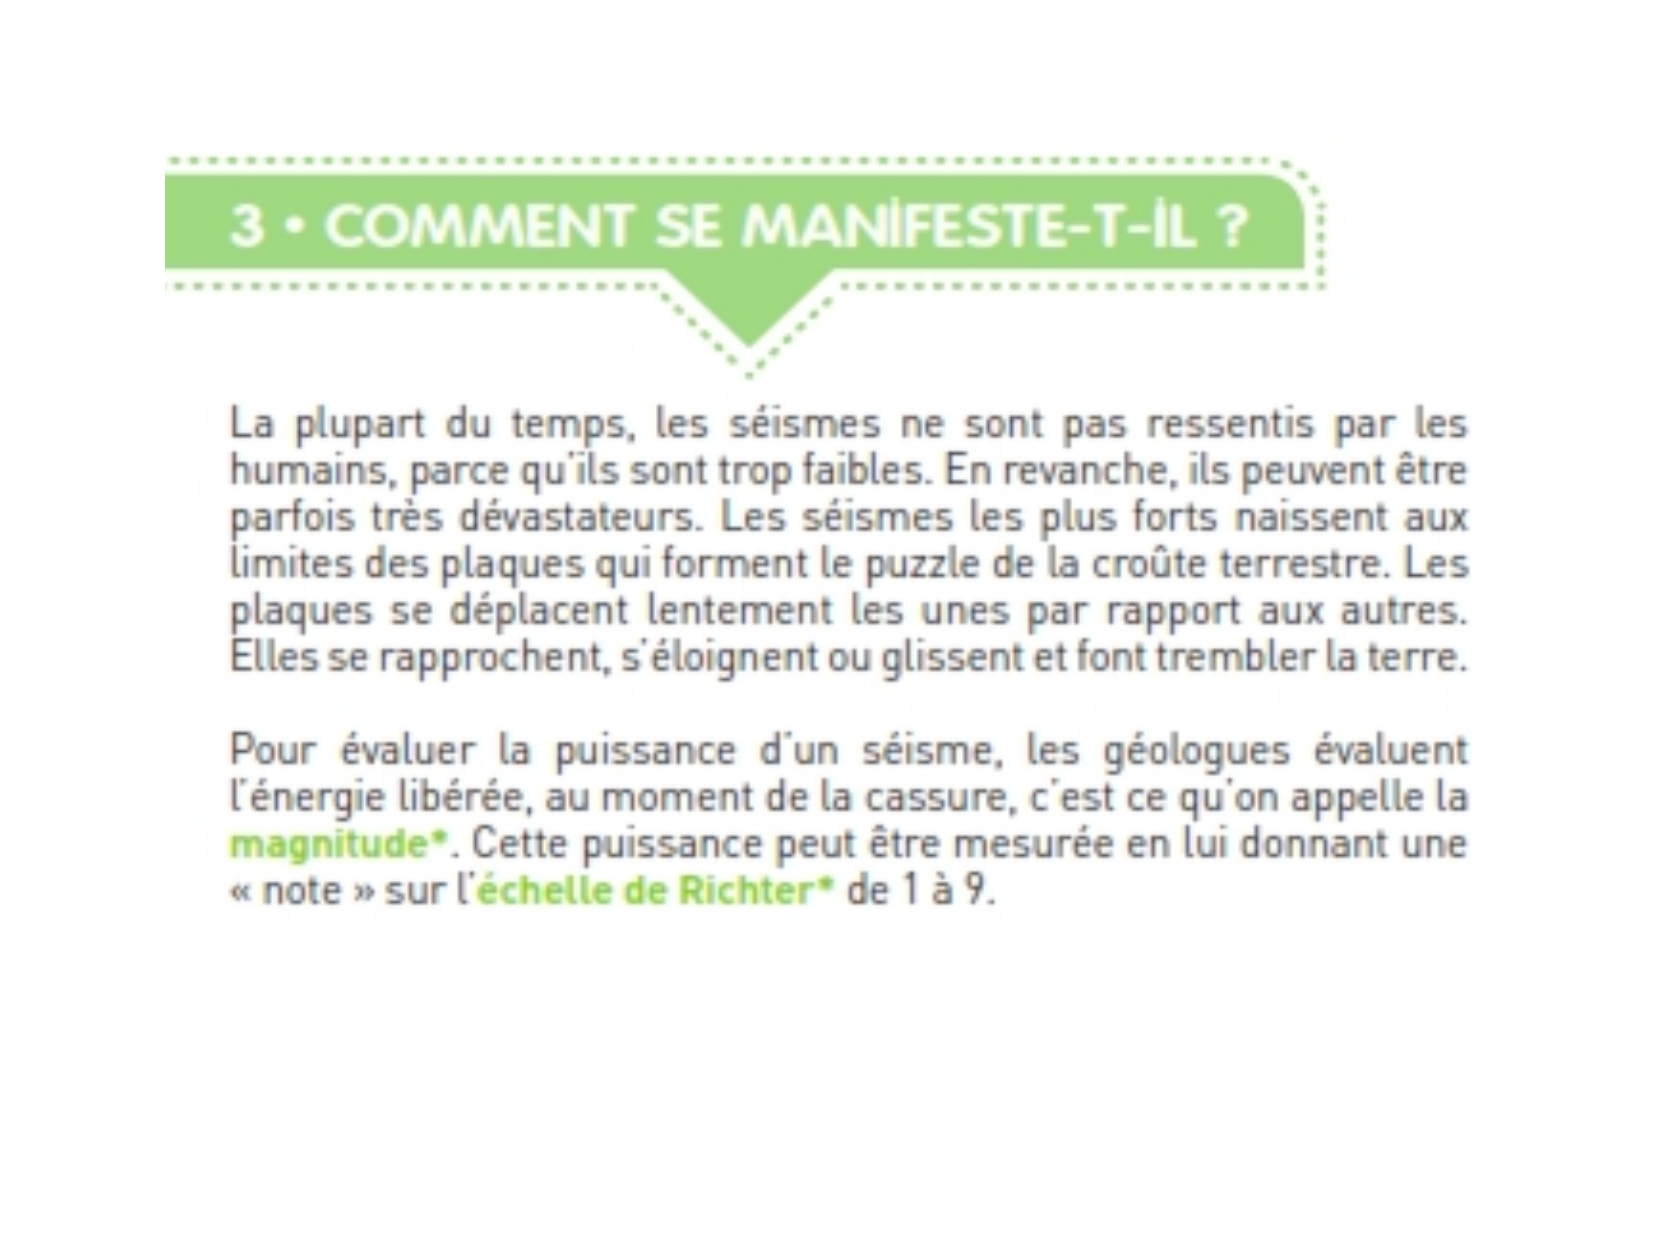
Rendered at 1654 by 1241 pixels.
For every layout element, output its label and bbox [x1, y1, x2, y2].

picture [165, 137, 1501, 934]
